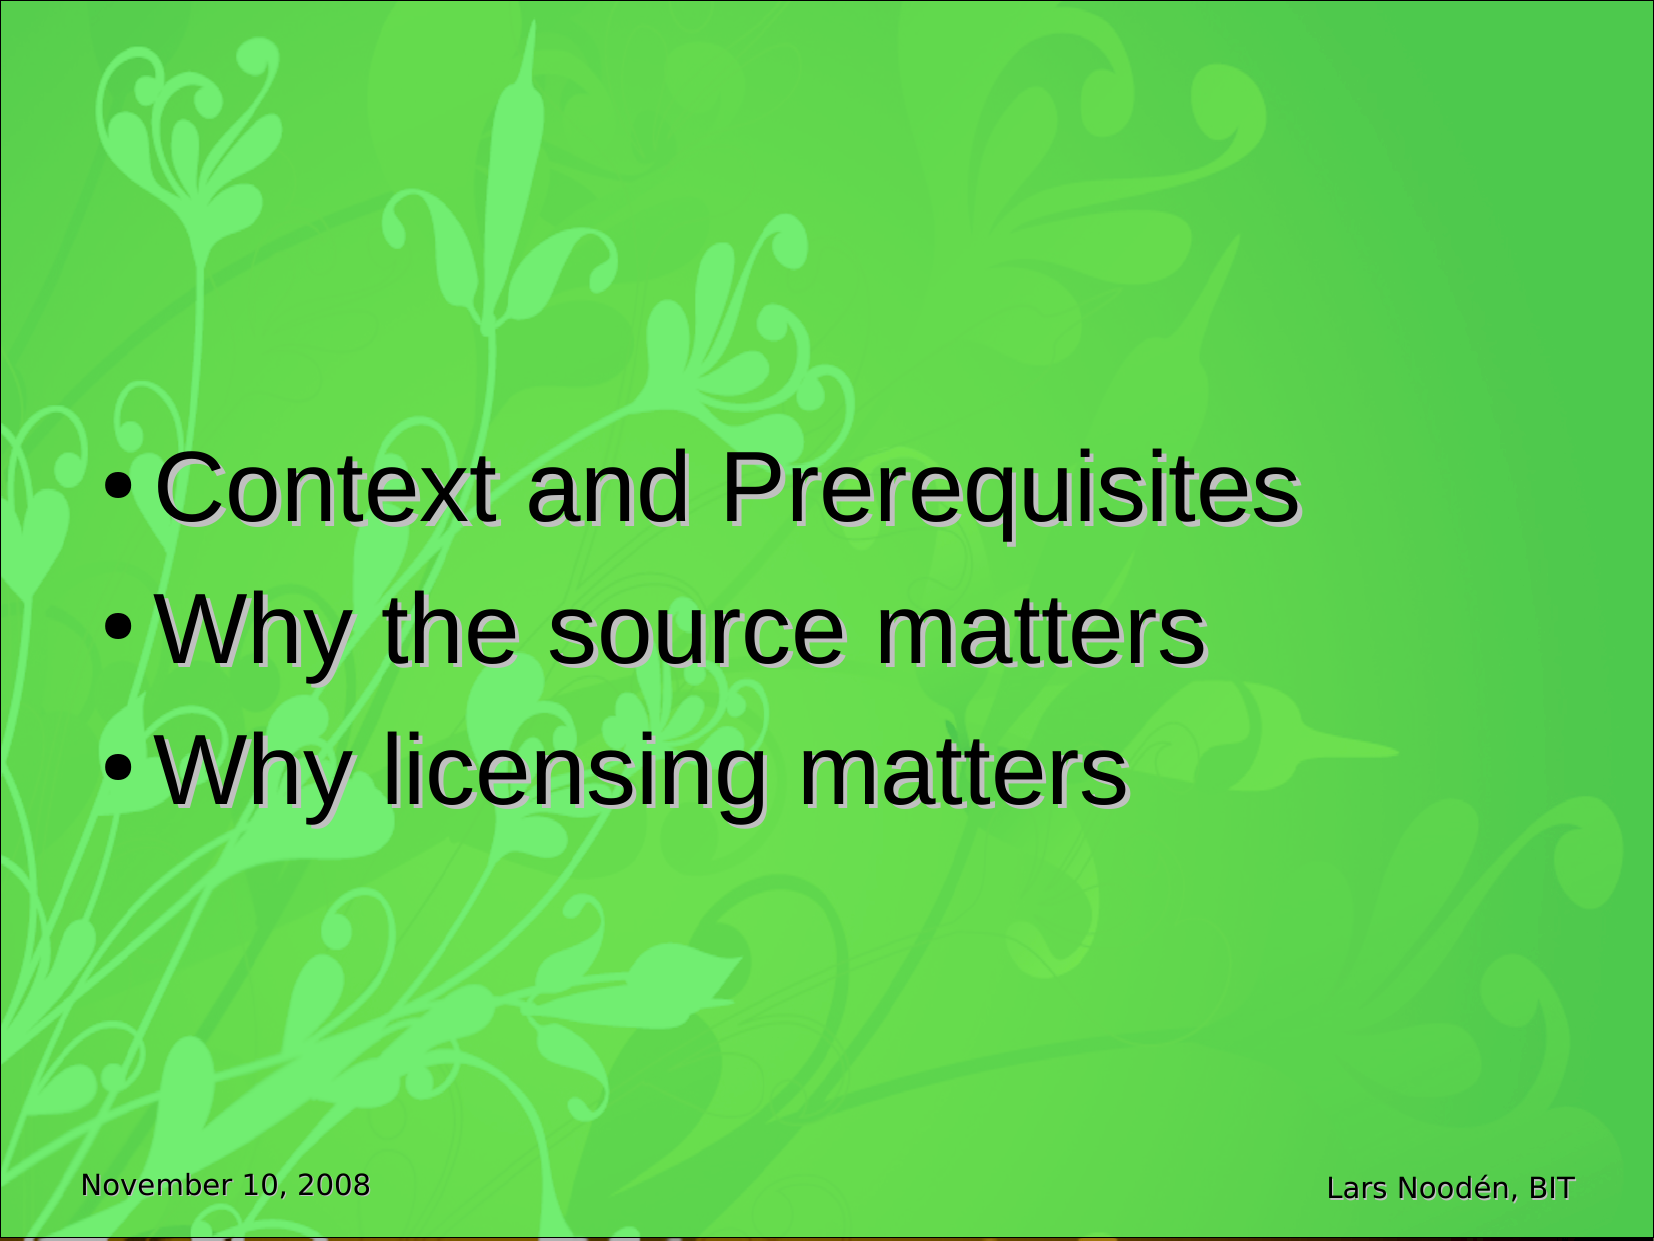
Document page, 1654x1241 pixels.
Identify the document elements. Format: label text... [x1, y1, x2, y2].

list Context and Prerequisites Why the source matters Why licensing matters [82, 290, 1571, 1109]
